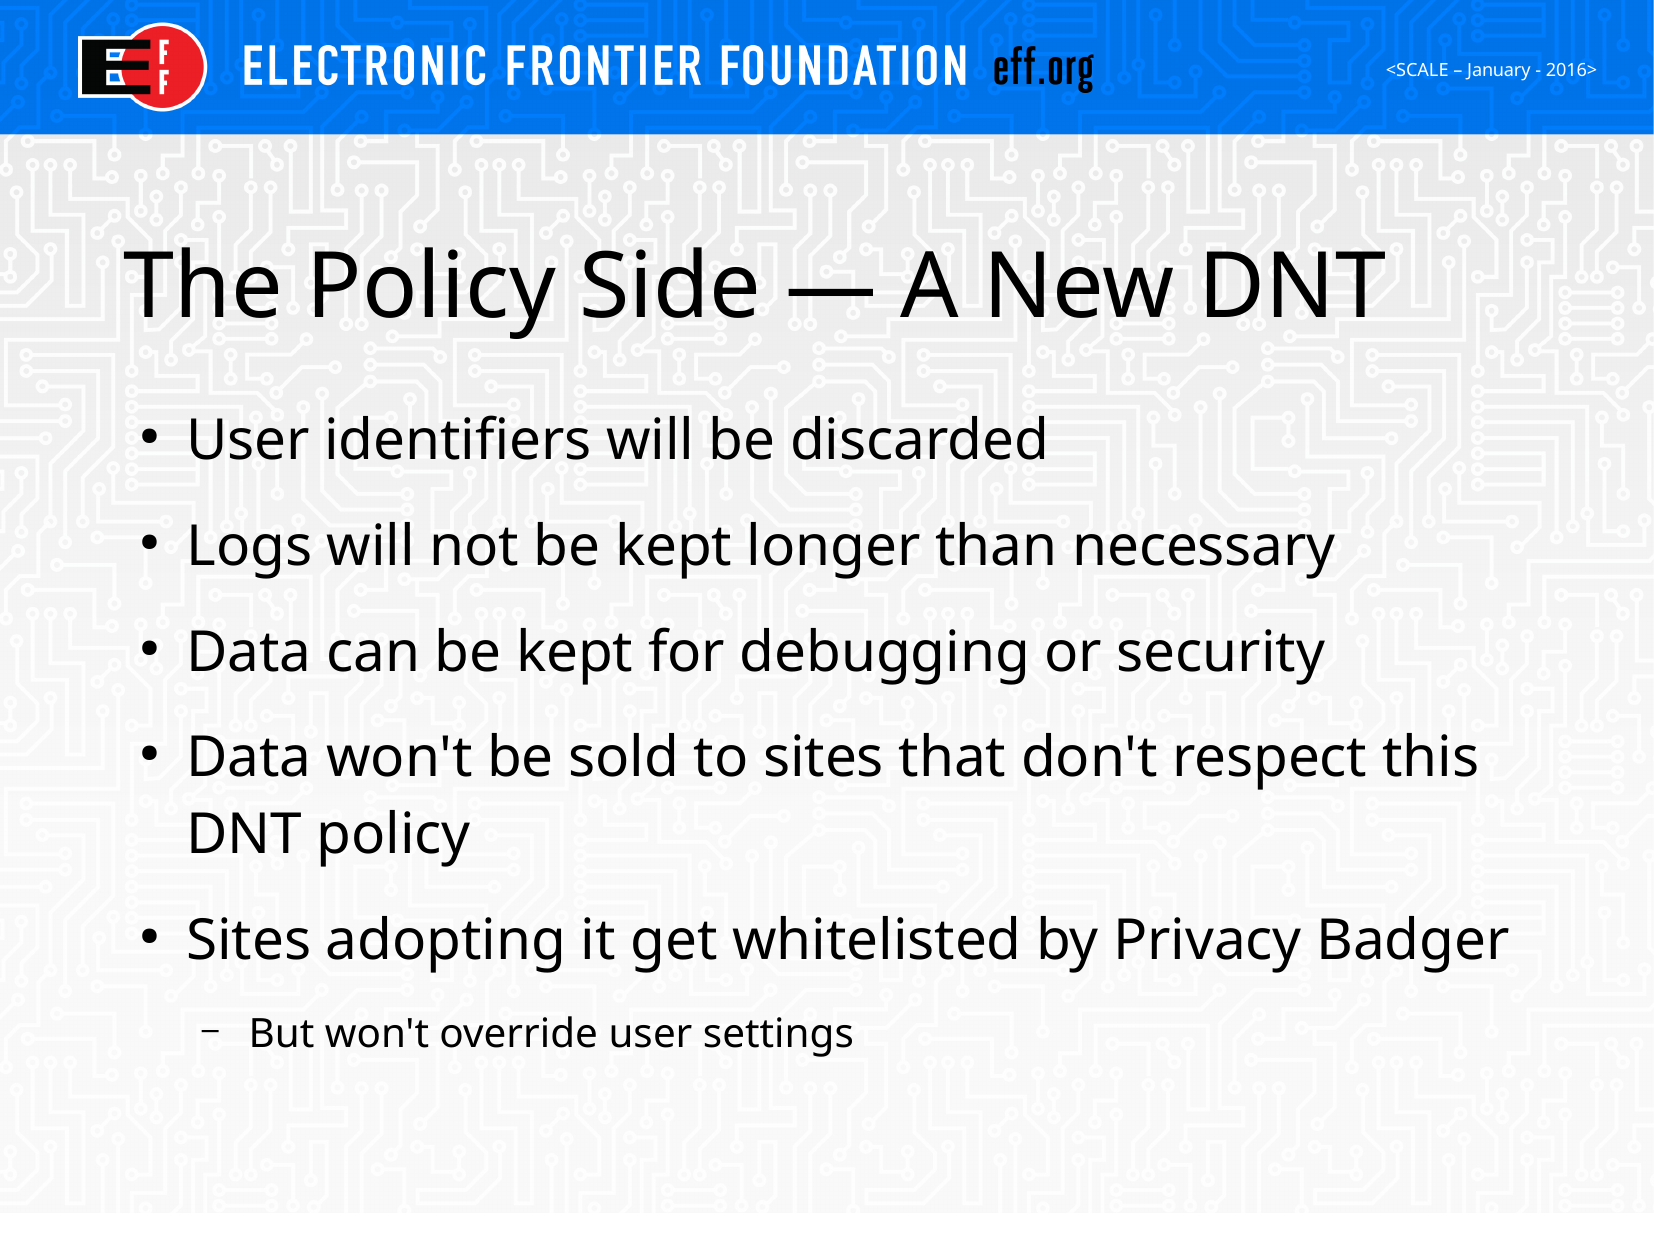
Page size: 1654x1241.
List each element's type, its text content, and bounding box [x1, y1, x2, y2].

list User identifiers will be discarded Logs will not be kept longer than necessary Data can be kept for debugging or security Data won't be sold to sites that don't respect this DNT policy Sites adopting it get whitelisted by Privacy Badger But won't override user settings [124, 399, 1530, 1144]
picture [0, 0, 1654, 1213]
title The Policy Side — A New DNT [124, 179, 1530, 386]
